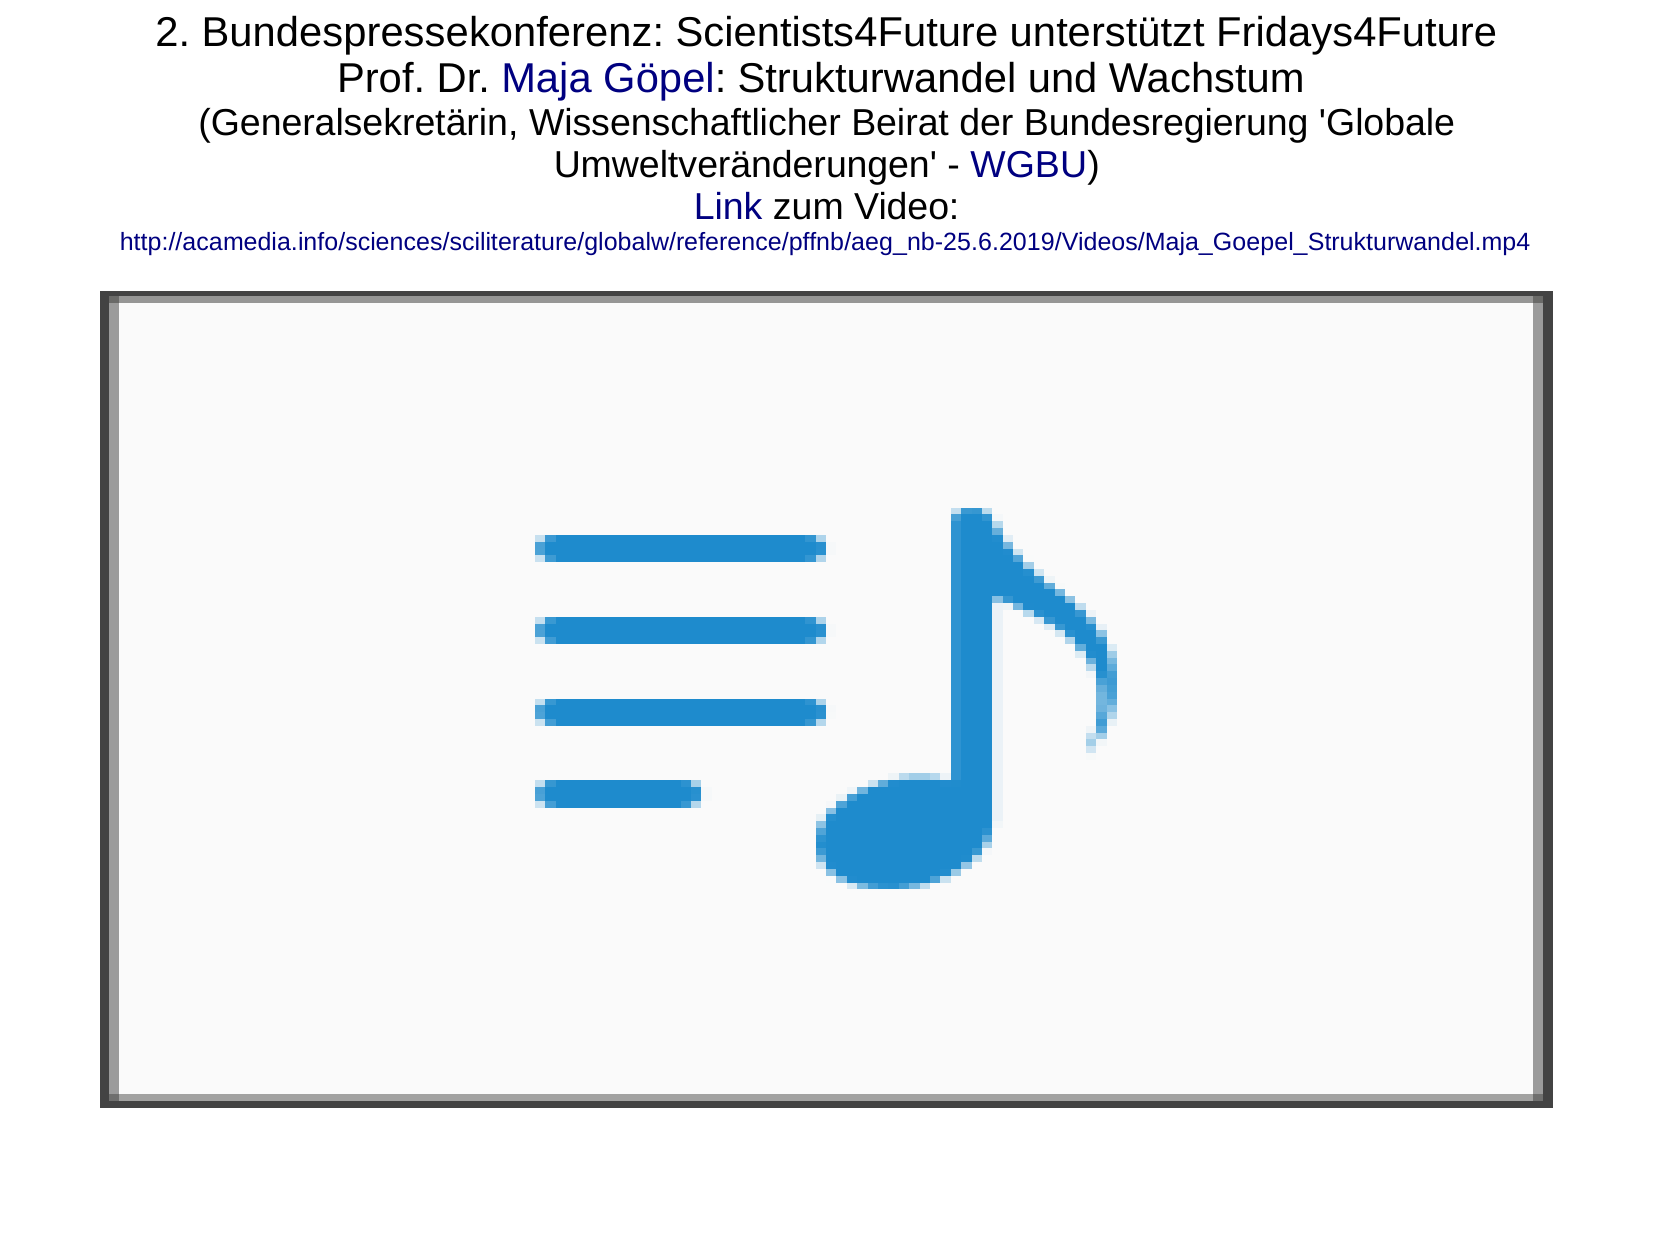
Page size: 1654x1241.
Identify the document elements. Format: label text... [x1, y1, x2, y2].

text_box [99, 290, 1555, 1109]
title 2. Bundespressekonferenz: Scientists4Future unterstützt Fridays4Future Prof. Dr. Maja Göpel: Strukturwandel und Wachstum (Generalsekretärin, Wissenschaftlicher Beirat der Bundesregierung 'Globale Umweltveränderungen' - WGBU) Link zum Video: http://acamedia.info/sciences/sciliterature/globalw/reference/pffnb/aeg_nb-25.6.2019/Videos/Maja_Goepel_Strukturwandel.mp4 [82, 8, 1571, 298]
